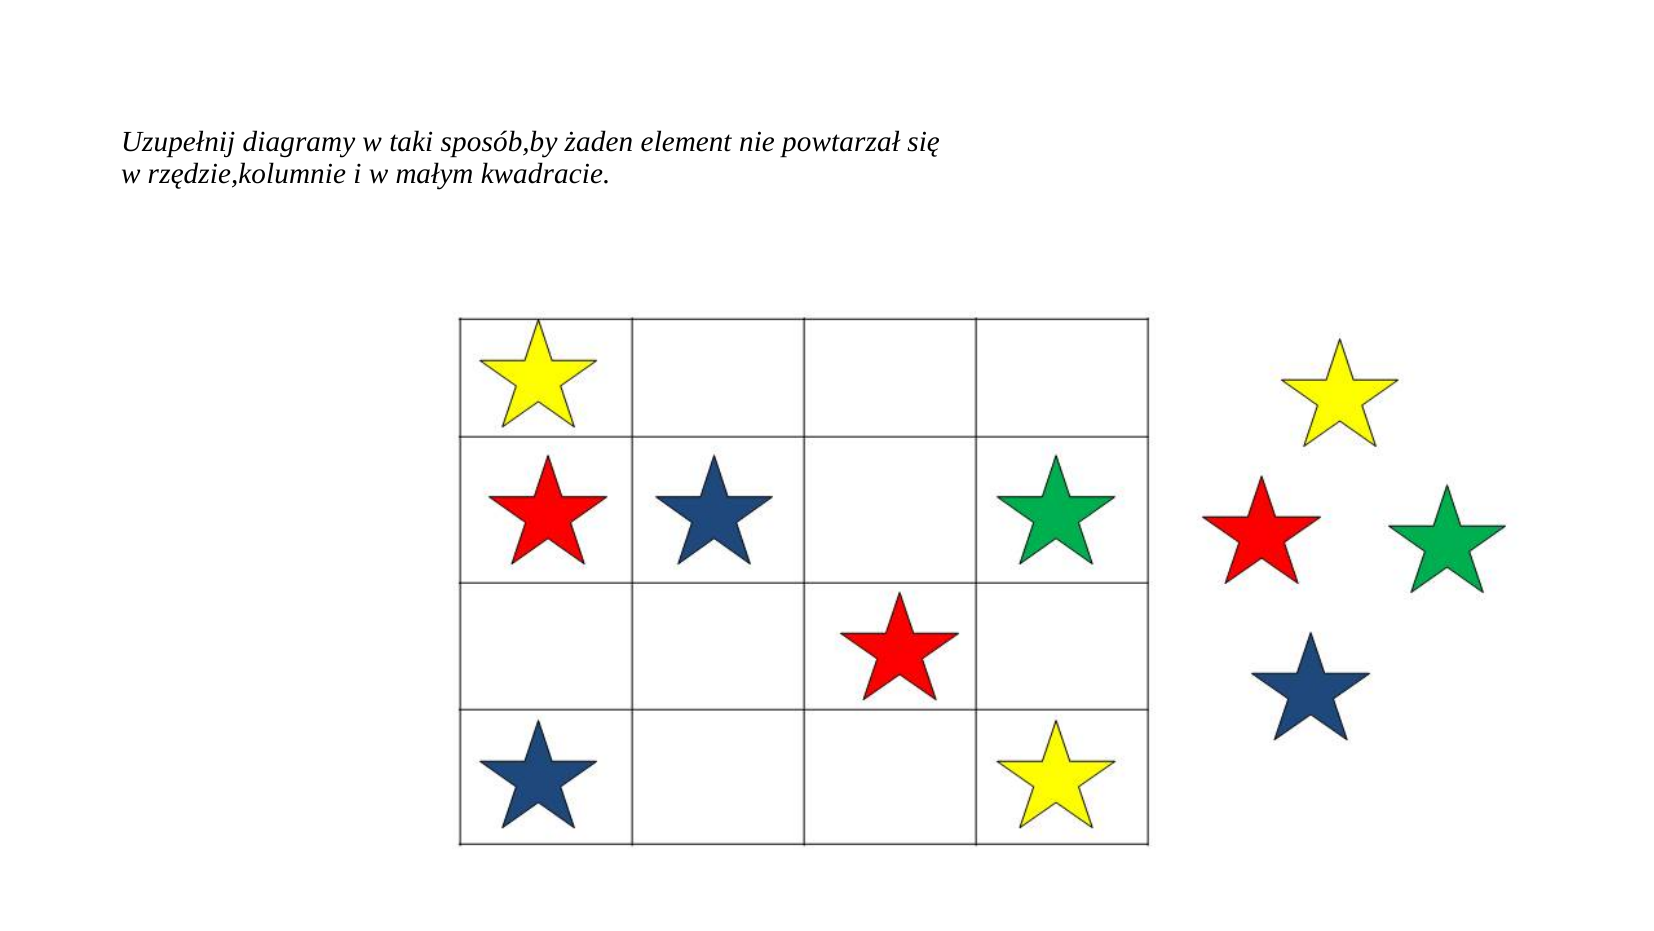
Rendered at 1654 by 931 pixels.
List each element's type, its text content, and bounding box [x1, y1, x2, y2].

text_box Uzupełnij diagramy w taki sposób,by żaden element nie powtarzał się w rzędzie,kolumnie i w małym kwadracie. [106, 118, 956, 199]
picture [437, 299, 1520, 863]
